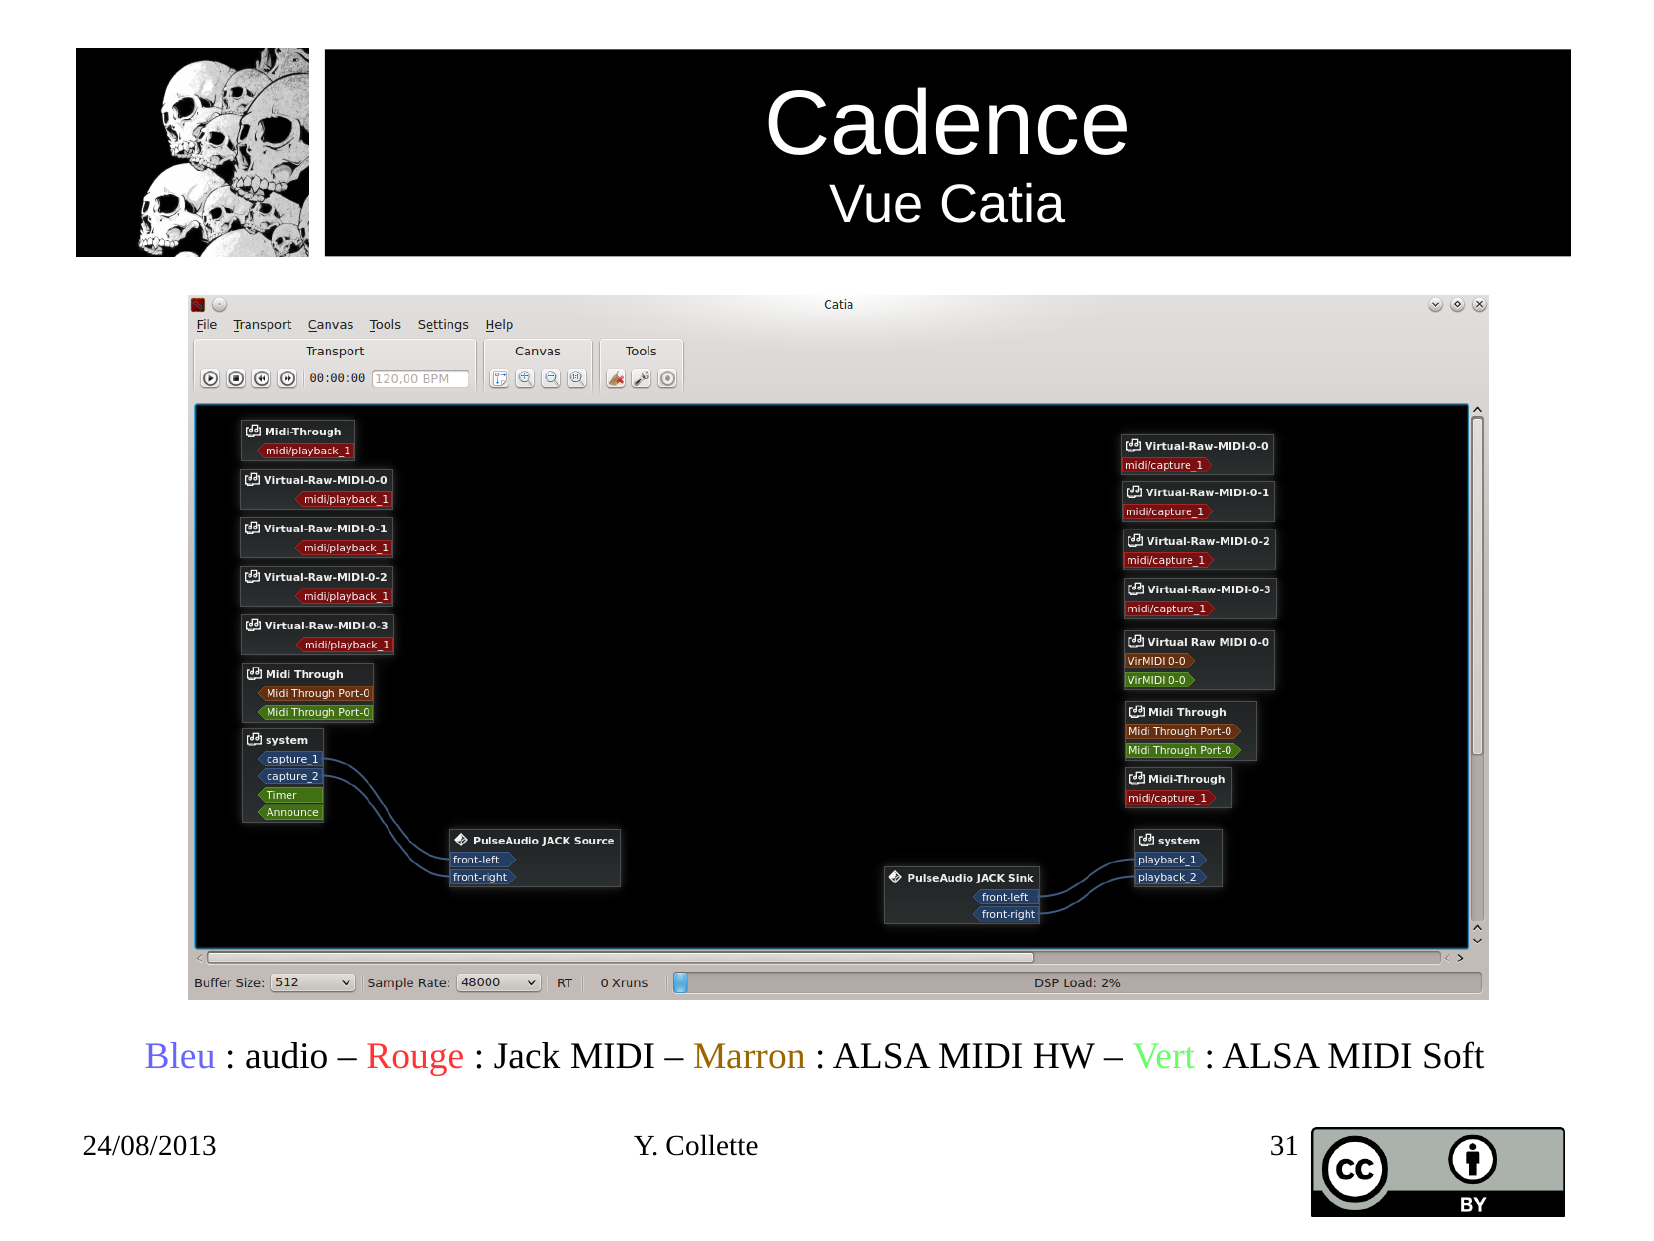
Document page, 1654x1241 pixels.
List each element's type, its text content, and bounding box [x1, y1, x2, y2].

picture [188, 295, 1489, 1000]
title Cadence Vue Catia [324, 49, 1571, 257]
picture [76, 48, 309, 257]
text_box Bleu : audio – Rouge : Jack MIDI – Marron : ALSA MIDI HW – Vert : ALSA MIDI Soft [129, 1027, 1512, 1084]
picture [1311, 1127, 1565, 1217]
